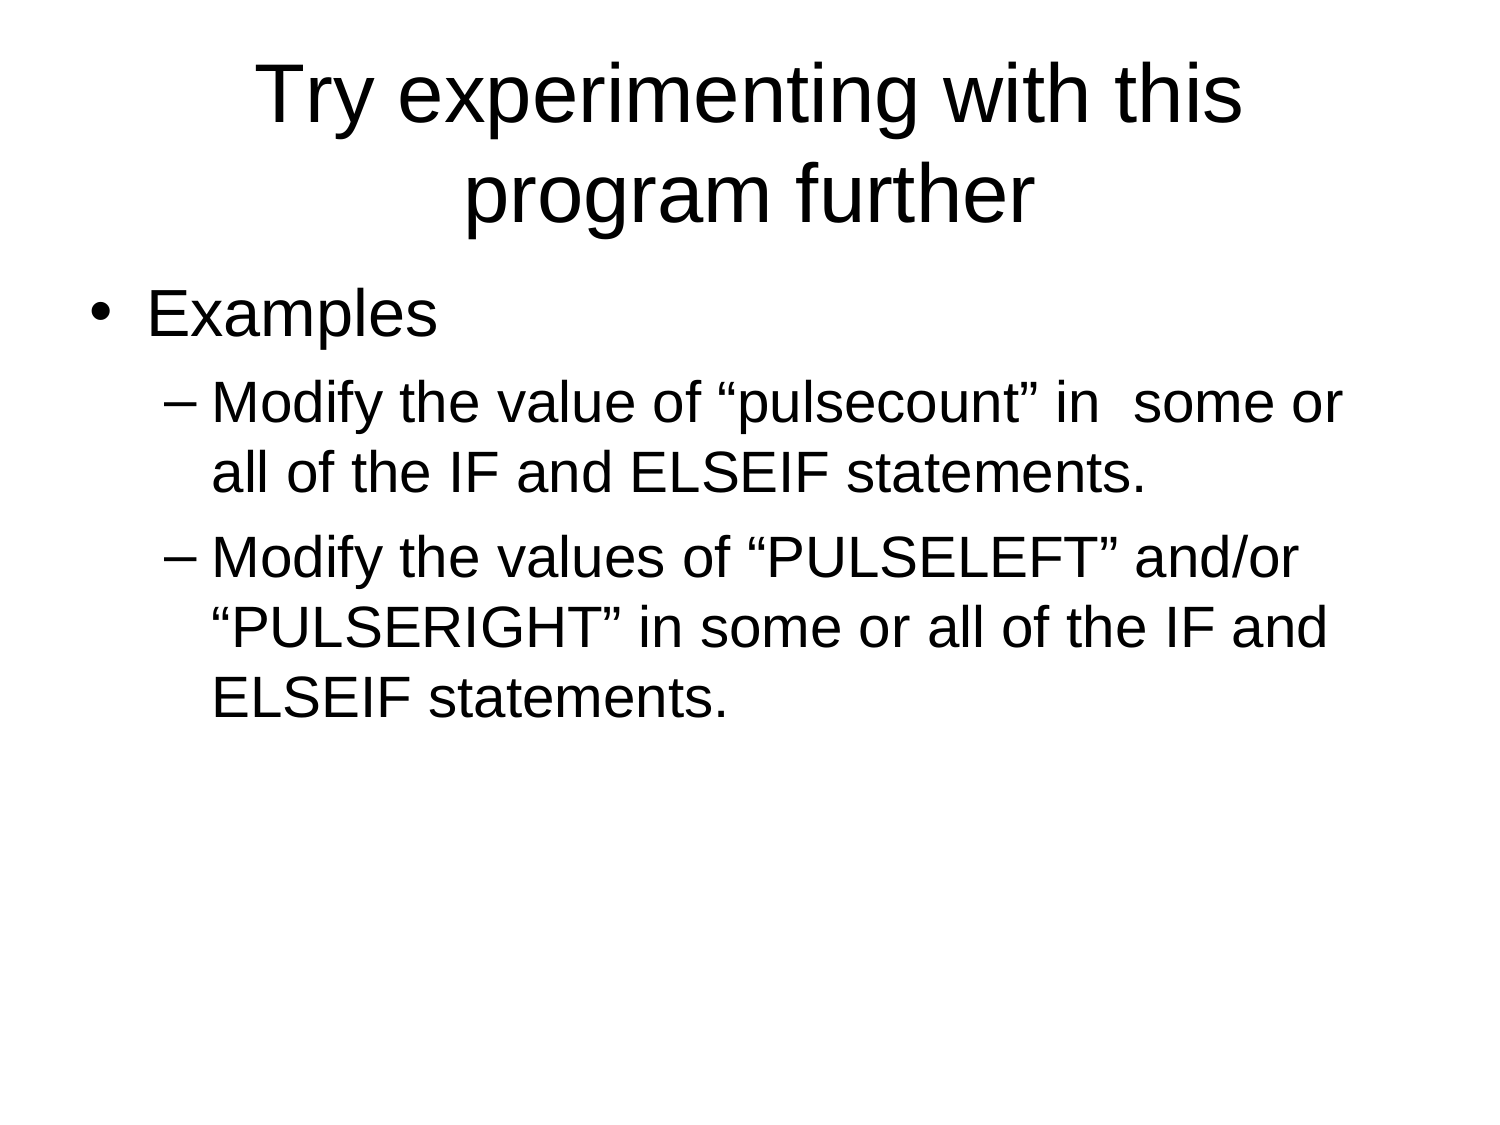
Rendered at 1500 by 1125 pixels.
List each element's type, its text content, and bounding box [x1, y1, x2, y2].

list Examples Modify the value of “pulsecount” in some or all of the IF and ELSEIF statements. Modify the values of “PULSELEFT” and/or “PULSERIGHT” in some or all of the IF and ELSEIF statements. [75, 262, 1426, 1006]
title Try experimenting with this program further [75, 31, 1426, 247]
